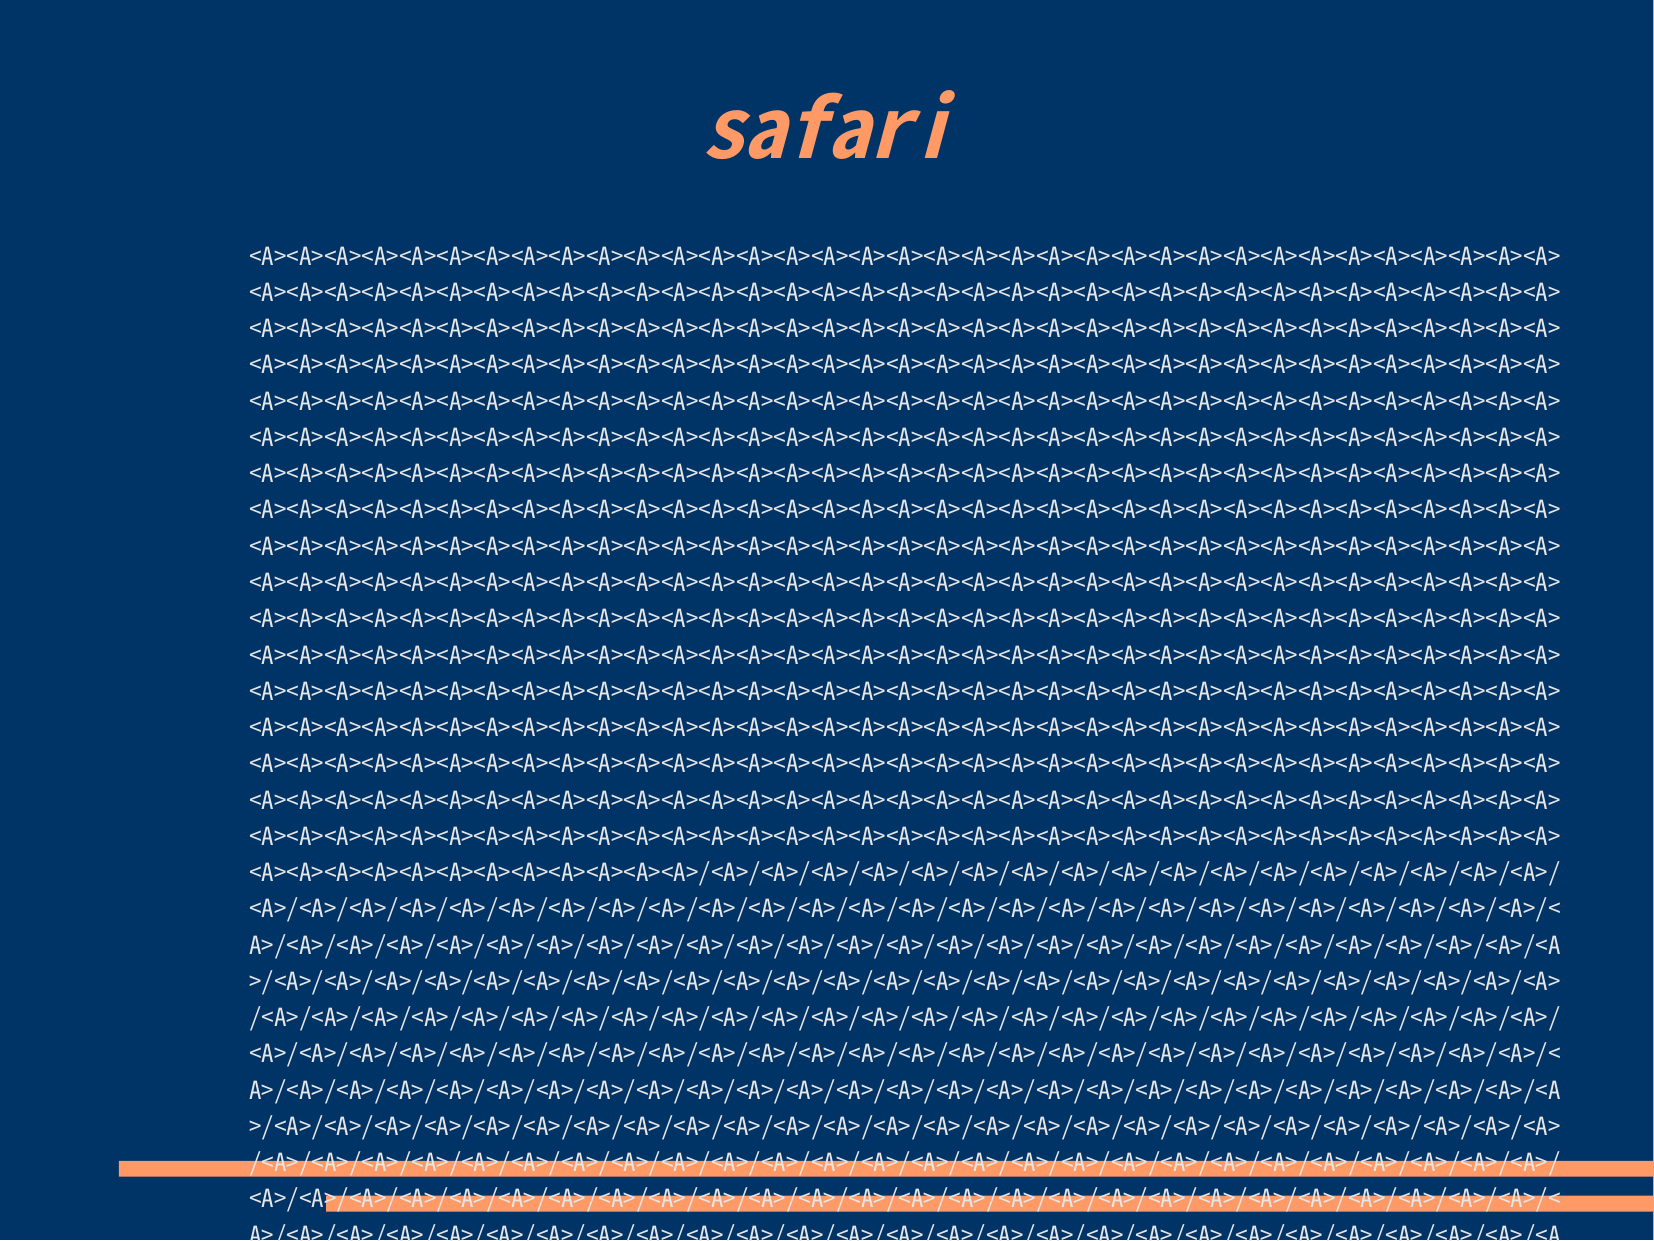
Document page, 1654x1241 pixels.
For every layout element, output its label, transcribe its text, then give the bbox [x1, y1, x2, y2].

title safari [121, 19, 1534, 227]
list <A><A><A><A><A><A><A><A><A><A><A><A><A><A><A><A><A><A><A><A><A><A><A><A><A><A><A><A><A><A><A><A><A><A><A><A><A><A><A><A><A><A><A><A><A><A><A><A><A><A><A><A><A><A><A><A><A><A><A><A><A><A><A><A><A><A><A><A><A><A><A><A><A><A><A><A><A><A><A><A><A><A><A><A><A><A><A><A><A><A><A><A><A><A><A><A><A><A><A><A><A><A><A><A><A><A><A><A><A><A><A><A><A><A><A><A><A><A><A><A><A><A><A><A><A><A><A><A><A><A><A><A><A><A><A><A><A><A><A><A><A><A><A><A><A><A><A><A><A><A><A><A><A><A><A><A><A><A><A><A><A><A><A><A><A><A><A><A><A><A><A><A><A><A><A><A><A><A><A><A><A><A><A><A><A><A><A><A><A><A><A><A><A><A><A><A><A><A><A><A><A><A><A><A><A><A><A><A><A><A><A><A><A><A><A><A><A><A><A><A><A><A><A><A><A><A><A><A><A><A><A><A><A><A><A><A><A><A><A><A><A><A><A><A><A><A><A><A><A><A><A><A><A><A><A><A><A><A><A><A><A><A><A><A><A><A><A><A><A><A><A><A><A><A><A><A><A><A><A><A><A><A><A><A><A><A><A><A><A><A><A><A><A><A><A><A><A><A><A><A><A><A><A><A><A><A><A><A><A><A><A><A><A><A><A><A><A><A><A><A><A><A><A><A><A><A><A><A><A><A><A><A><A><A><A><A><A><A><A><A><A><A><A><A><A><A><A><A><A><A><A><A><A><A><A><A><A><A><A><A><A><A><A><A><A><A><A><A><A><A><A><A><A><A><A><A><A><A><A><A><A><A><A><A><A><A><A><A><A><A><A><A><A><A><A><A><A><A><A><A><A><A><A><A><A><A><A><A><A><A><A><A><A><A><A><A><A><A><A><A><A><A><A><A><A><A><A><A><A><A><A><A><A><A><A><A><A><A><A><A><A><A><A><A><A><A><A><A><A><A><A><A><A><A><A><A><A><A><A><A><A><A><A><A><A><A><A><A><A><A><A><A><A><A><A><A><A><A><A><A><A><A><A><A><A><A><A><A><A><A><A><A><A><A><A><A><A><A><A><A><A><A><A><A><A><A><A><A><A><A><A><A><A><A><A><A><A><A><A><A><A><A><A><A><A><A><A><A><A><A><A><A><A><A><A><A><A><A><A><A><A><A><A><A><A><A><A><A><A><A><A><A><A><A><A><A><A><A><A><A><A><A><A><A><A><A><A><A><A><A><A><A><A><A><A><A><A><A><A><A><A><A><A><A><A><A><A><A><A><A><A><A><A><A><A><A><A><A><A><A><A><A><A><A><A><A><A>/<A>/<A>/<A>/<A>/<A>/<A>/<A>/<A>/<A>/<A>/<A>/<A>/<A>/<A>/<A>/<A>/<A>/<A>/<A>/<A>/<A>/<A>/<A>/<A>/<A>/<A>/<A>/<A>/<A>/<A>/<A>/<A>/<A>/<A>/<A>/<A>/<A>/<A>/<A>/<A>/<A>/<A>/<A>/<A>/<A>/<A>/<A>/<A>/<A>/<A>/<A>/<A>/<A>/<A>/<A>/<A>/<A>/<A>/<A>/<A>/<A>/<A>/<A>/<A>/<A>/<A>/<A>/<A>/<A>/<A>/<A>/<A>/<A>/<A>/<A>/<A>/<A>/<A>/<A>/<A>/<A>/<A>/<A>/<A>/<A>/<A>/<A>/<A>/<A>/<A>/<A>/<A>/<A>/<A>/<A>/<A>/<A>/<A>/<A>/<A>/<A>/<A>/<A>/<A>/<A>/<A>/<A>/<A>/<A>/<A>/<A>/<A>/<A>/<A>/<A>/<A>/<A>/<A>/<A>/<A>/<A>/<A>/<A>/<A>/<A>/<A>/<A>/<A>/<A>/<A>/<A>/<A>/<A>/<A>/<A>/<A>/<A>/<A>/<A>/<A>/<A>/<A>/<A>/<A>/<A>/<A>/<A>/<A>/<A>/<A>/<A>/<A>/<A>/<A>/<A>/<A>/<A>/<A>/<A>/<A>/<A>/<A>/<A>/<A>/<A>/<A>/<A>/<A>/<A>/<A>/<A>/<A>/<A>/<A>/<A>/<A>/<A>/<A>/<A>/<A>/<A>/<A>/<A>/<A>/<A>/<A>/<A>/<A>/<A>/<A>/<A>/<A>/<A>/<A>/<A>/<A>/<A>/<A>/<A>/<A>/<A>/<A>/<A>/<A>/<A>/<A>/<A>/<A>/<A>/<A>/<A>/<A>/<A>/<A>/<A>/<A>/<A>/<A>/<A>/<A>/<A>/<A>/<A>/<A>/<A>/<A>/<A>/<A>/<A>/<A>/<A>/<A>/<A>/<A>/<A>/<A>/<A>/<A>/<A>/<A>/<A>/<A>/<A>/<A>/<A>/<A>/<A>/<A>/<A>/<A>/<A>/<A>/<A>/<A>/<A>/<A>/<A>/<A>/<A>/<A>/<A>/<A>/<A>/<A>/<A>/<A>/<A>/<A>/<A>/<A>/<A>/<A>/<A>/<A>/<A>/<A>/<A>/<A>/<A>/<A>/<A>/<A>/<A>/<A>/<A>/<A>/<A>/<A>/<A>/<A>/<A>/<A>/<A>/<A>/<A>/<A>/<A>/<A>/<A>/<A>/<A>/<A>/<A>/<A>/<A>/<A>/<A>/<A>/<A>/<A>/<A>/<A>/<A>/<A>/<A>/<A>/<A>/<A>/<A>/<A>/<A>/<A>/<A>/<A>/<A>/<A>/<A>/<A>/<A>/<A>/<A>/<A>/<A>/<A>/<A>/<A>/<A>/<A>/<A>/<A>/<A>/<A>/<A>/<A>/<A>/<A>/<A>/<A>/<A>/<A>/<A>/<A>/<A>/<A>/<A>/<A>/<A>/<A>/<A>/<A>/<A>/<A>/<A>/<A>/<A>/<A>/<A>/<A>/<A>/<A>/<A>/<A>/<A>/<A>/<A>/<A>/<A>/<A>/<A>/<A>/<A>/<A>/<A>/<A>/<A>/<A>/<A>/<A>/<A>/<A>/<A>/<A>/<A>/<A>/<A>/<A>/<A>/<A>/<A>/<A>/<A>/<A>/<A>/<A>/<A>/<A>/<A>/<A>/<A>/<A>/<A>/<A>/<A>/<A>/<A>/<A>/<A>/<A>/<A>/<A>/<A>/<A>/<A>/<A>/<A>/<A>/<A>/<A>/<A>/<A>/<A>/<A>/<A>/<A>/<A>/<A>/<A>/<A>/<A>/<A>/<A>/<A>/<A>/<A>/<A>/<A>/<A>/<A>/<A>/<A>/<A>/<A>/<A>/<A>/<A>/<A>/<A>/<A>/<A>/<A>/<A>/<A>/<A>/<A>/<A>/<A>/<A>/<A>/<A>/<A>/<A>/<A>/<A>/<A>/<A>/<A>/<A>/<A>/<A>/<A>/<A>/<A>/<A>/<A>/<A>/<A>/<A>/<A>/<A>/<A>/<A>/<A>/<A>/<A>/<A>/<A>/<A>/<A>/<A>/<A>/<A>/<A>/<A>/<A>/<A>/<A>/<A>/<A>/<A>/<A>/<A>/<A>/<A>/<A>/<A>/<A>/<A>/<A>/<A>/<A>/<A>/<A>/<A>/<A>/<A>/<A>/<A>/<A>/<A>/<A>/<A>/<A>/<A>/<A>/<A>/<A>/<A>/<A>/<A>/<A>/<A>/<A>/<A>/<A>/<A>/<A>/<A>/<A>/<A>/<A>/<A>/<A>/<A>/<A>/<A>/<A>/<A>/<A>/<A>/<A>/<A>/<A>/<A>/<A>/<A>/<A>/<A>/<A>/<A>/<A>/<A>/<A>/<A>/<A>/<A>/<A>/<A>/<A>/<A>/<A>/<A>/<A>/<A>/<A>/<A>/<A>/<A>/<A>/<A>/<A>/<A>/<A>/<A>/<A>/<A [178, 236, 1569, 1236]
